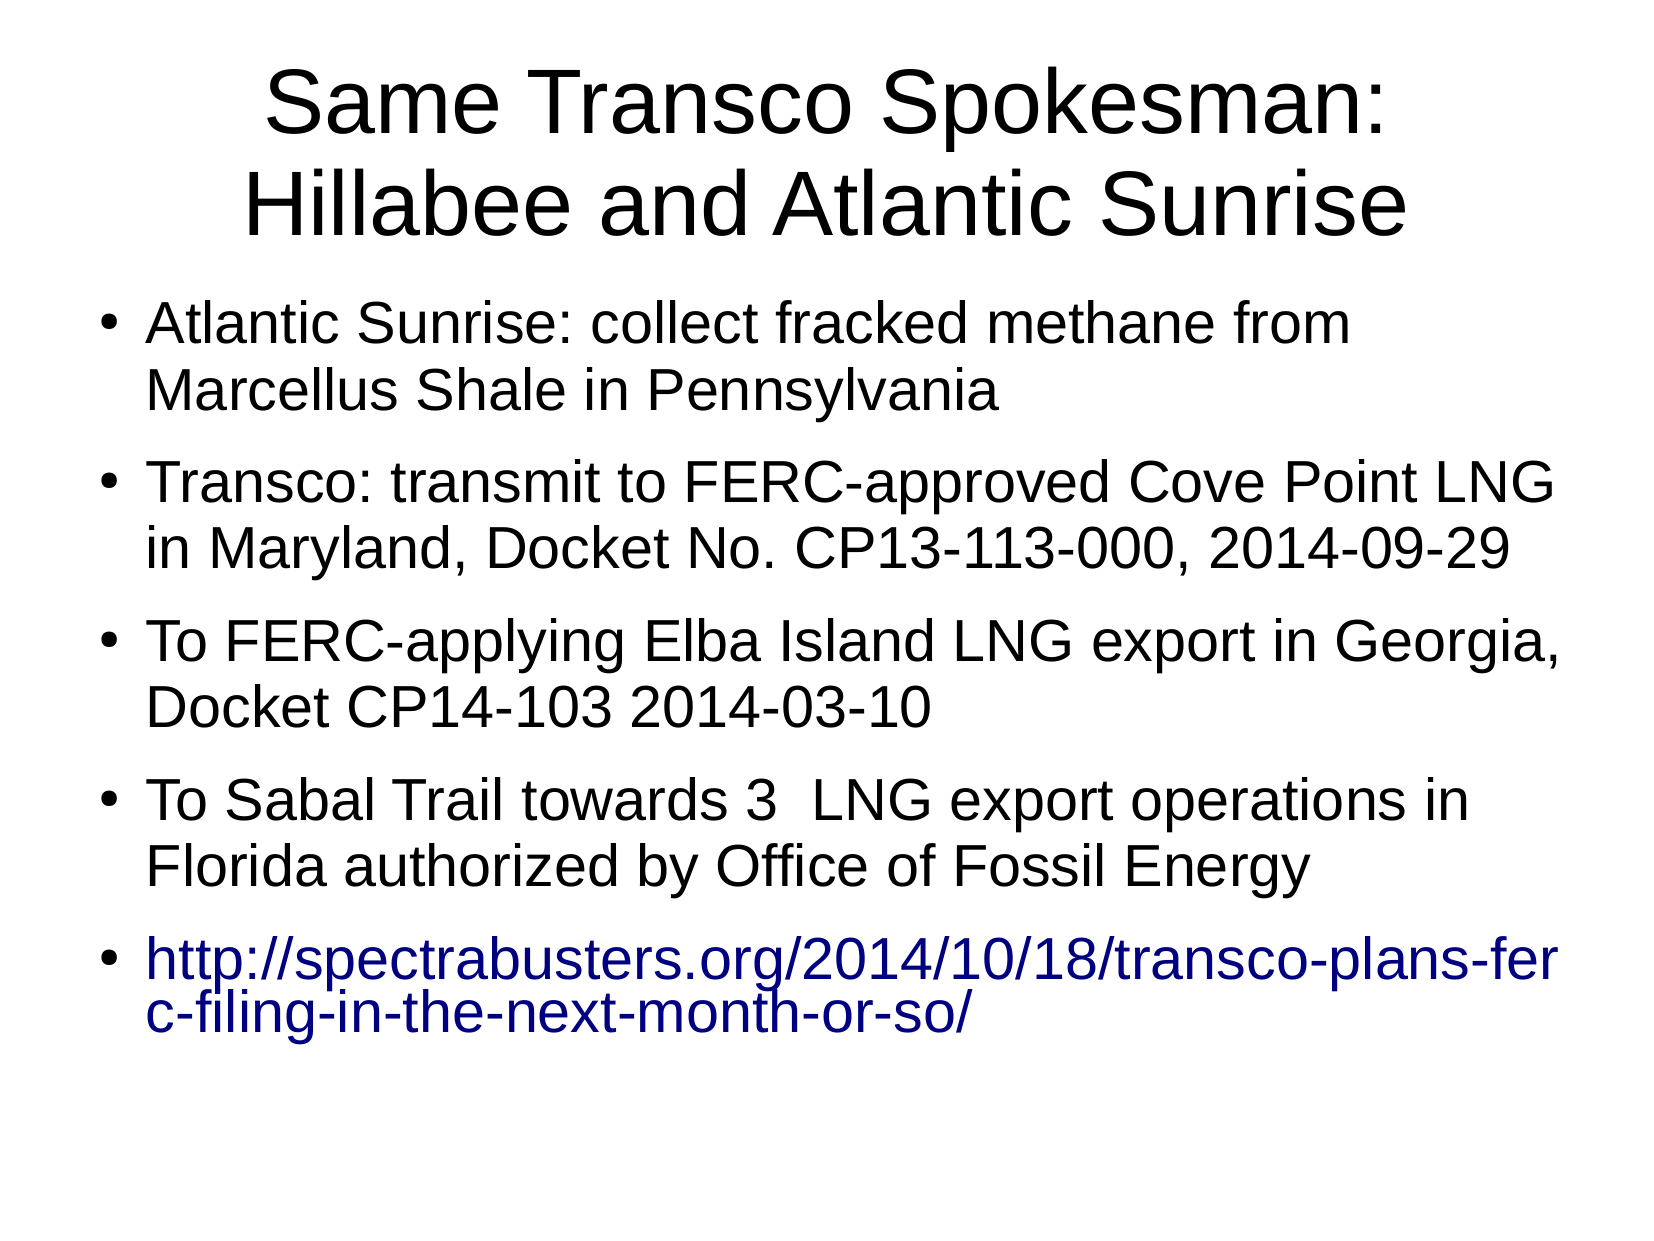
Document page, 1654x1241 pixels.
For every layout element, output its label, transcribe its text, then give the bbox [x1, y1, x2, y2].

list Atlantic Sunrise: collect fracked methane from Marcellus Shale in Pennsylvania Transco: transmit to FERC-approved Cove Point LNG in Maryland, Docket No. CP13-113-000, 2014-09-29 To FERC-applying Elba Island LNG export in Georgia, Docket CP14-103 2014-03-10 To Sabal Trail towards 3 LNG export operations in Florida authorized by Office of Fossil Energy http://spectrabusters.org/2014/10/18/transco-plans-ferc-filing-in-the-next-month-or-so/ [82, 290, 1571, 1010]
title Same Transco Spokesman: Hillabee and Atlantic Sunrise [82, 49, 1571, 257]
